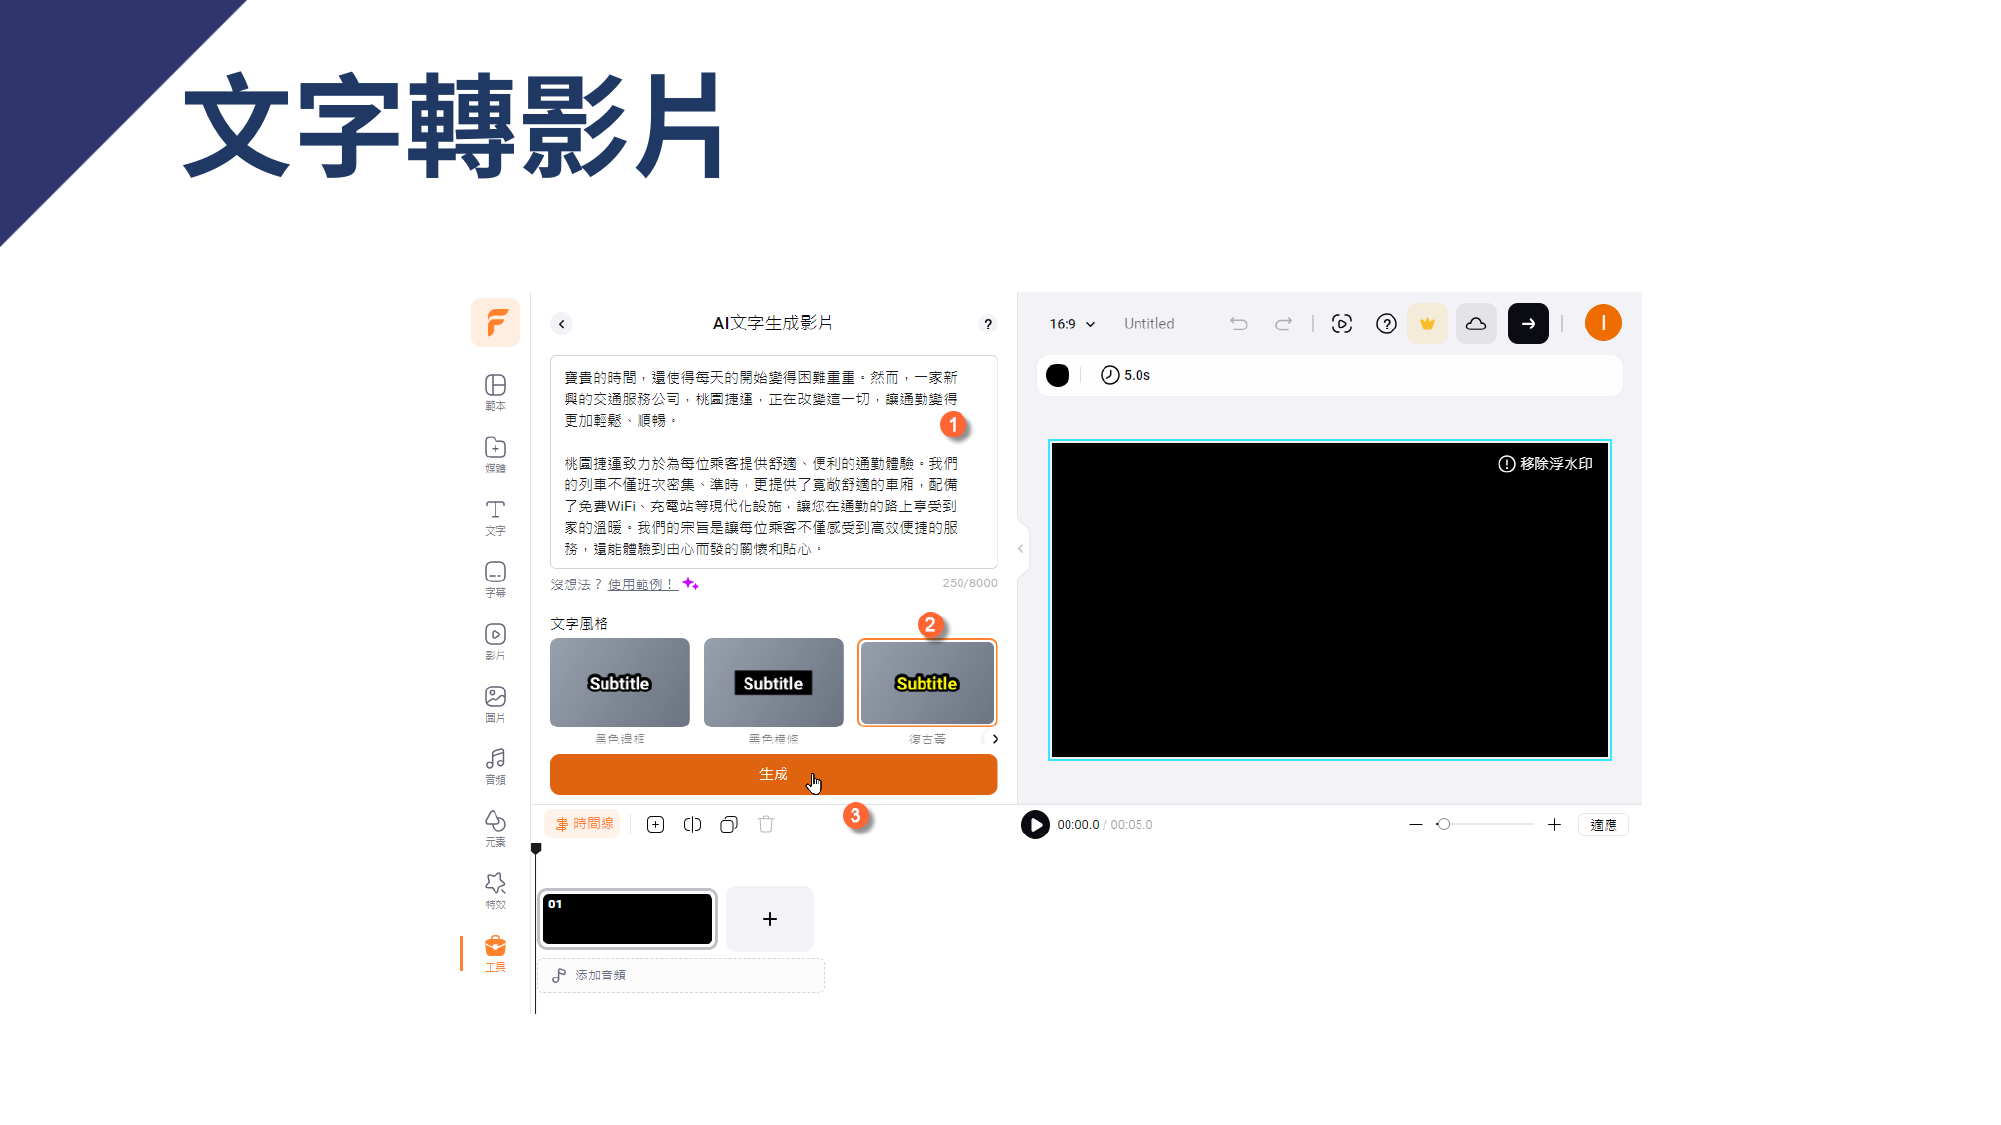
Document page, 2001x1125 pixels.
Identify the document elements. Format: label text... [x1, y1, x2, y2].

title 文字轉影片 [165, 34, 1938, 231]
picture [0, 0, 2001, 1125]
